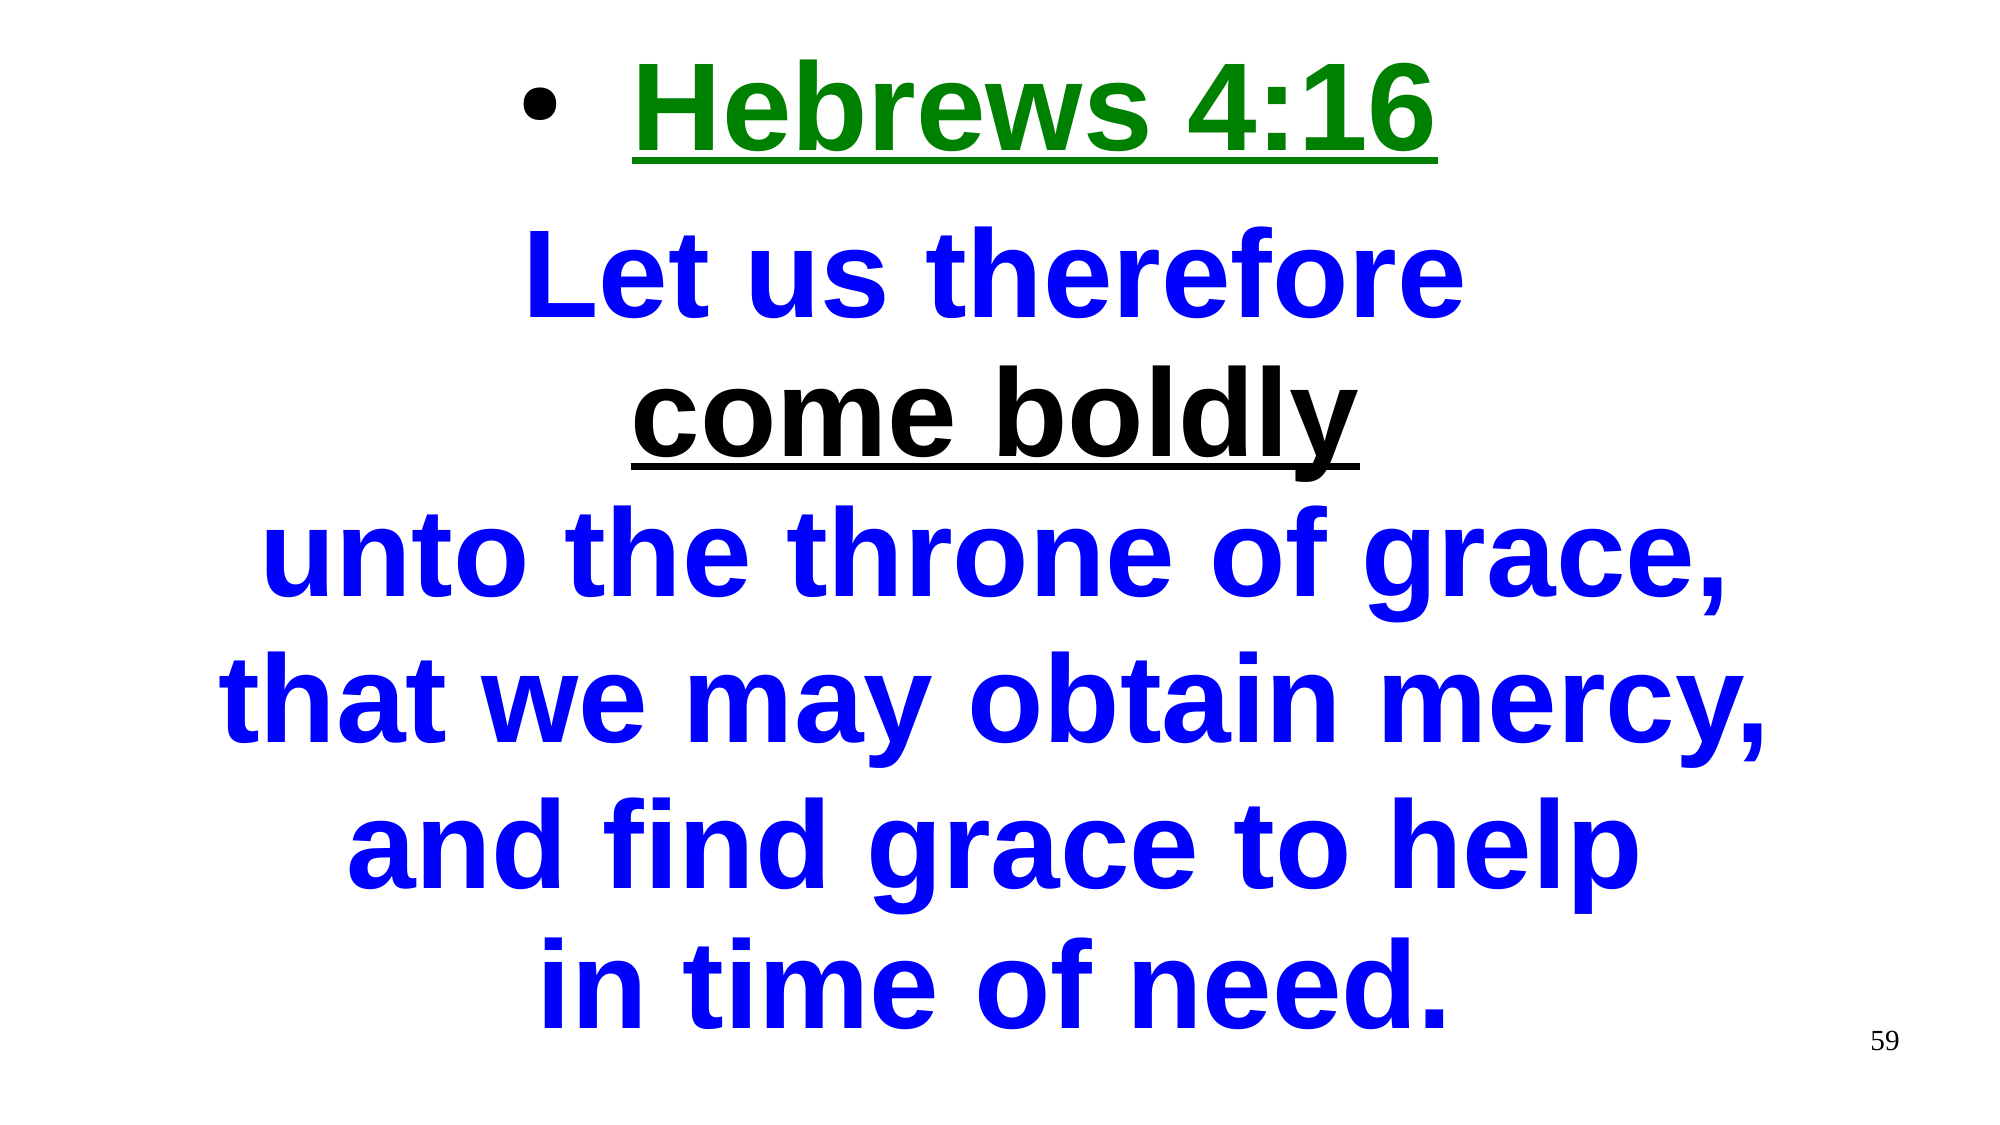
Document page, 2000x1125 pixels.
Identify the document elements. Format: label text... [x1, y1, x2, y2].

list Hebrews 4:16 Let us therefore come boldly unto the throne of grace, that we may obtain mercy, and find grace to help in time of need. [37, 37, 1988, 1088]
